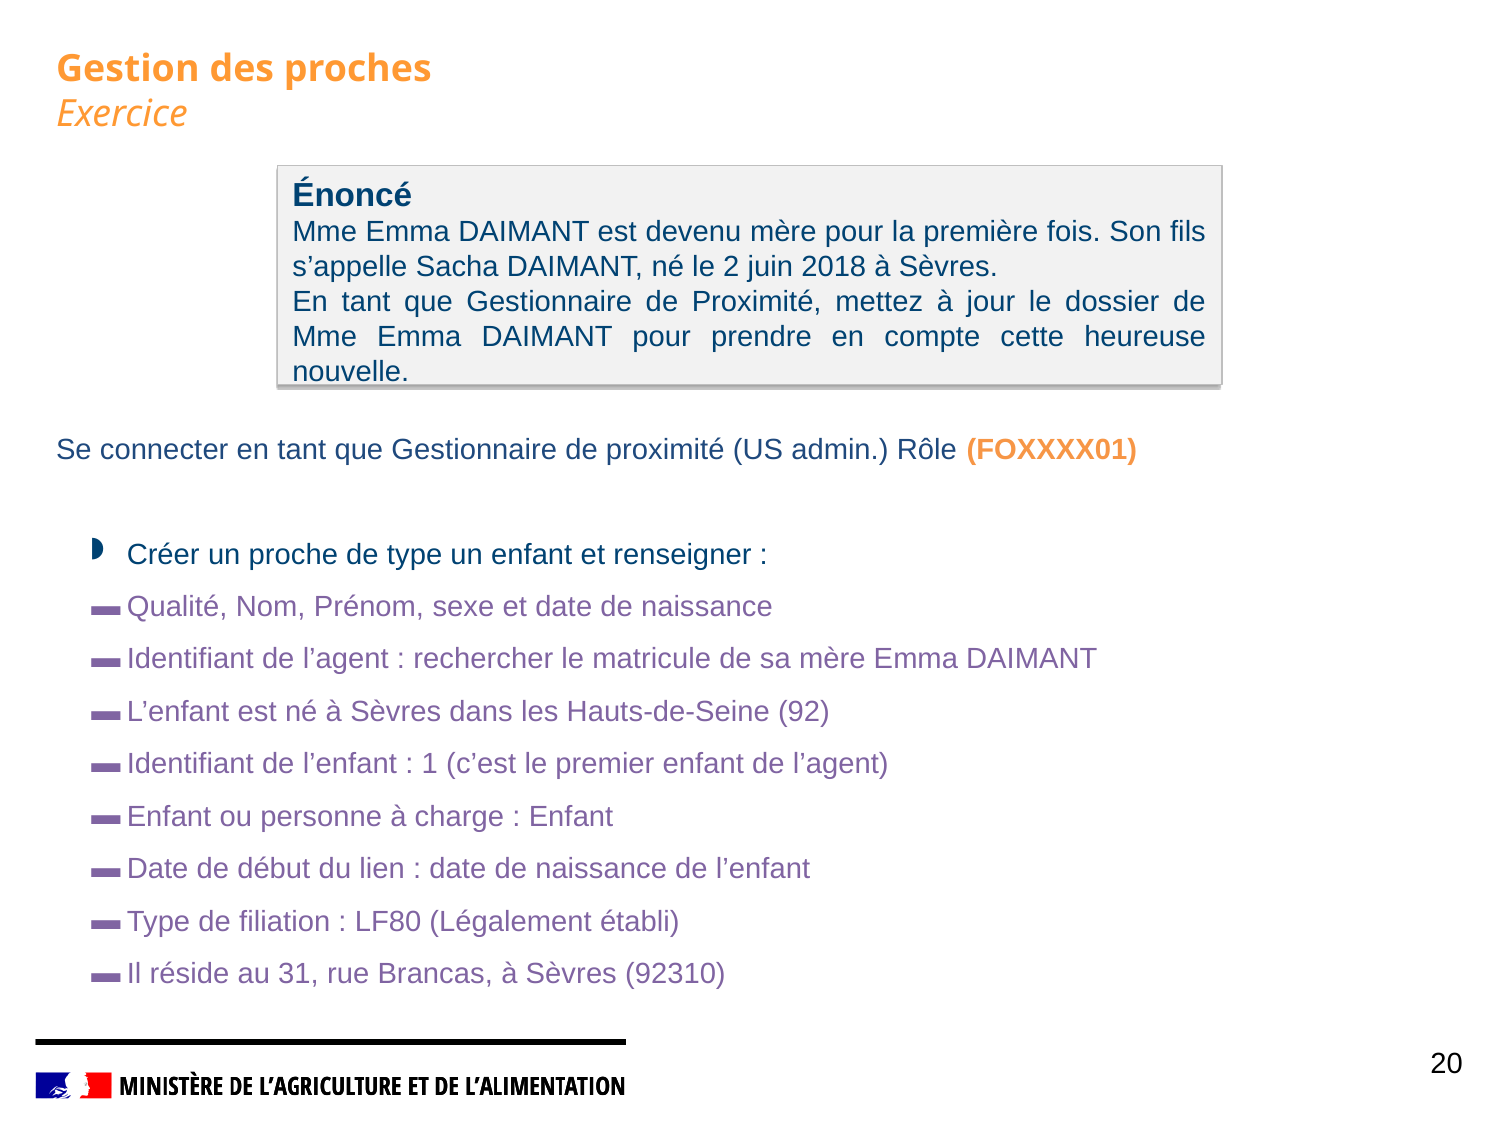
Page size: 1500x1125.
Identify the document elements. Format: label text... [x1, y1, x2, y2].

text_box Se connecter en tant que Gestionnaire de proximité (US admin.) Rôle (FOXXXX01) Créer un proche de type un enfant et renseigner : Qualité, Nom, Prénom, sexe et date de naissance Identifiant de l’agent : rechercher le matricule de sa mère Emma DAIMANT L’enfant est né à Sèvres dans les Hauts-de-Seine (92) Identifiant de l’enfant : 1 (c’est le premier enfant de l’agent) Enfant ou personne à charge : Enfant Date de début du lien : date de naissance de l’enfant Type de filiation : LF80 (Légalement établi) Il réside au 31, rue Brancas, à Sèvres (92310) [41, 180, 1459, 957]
picture [35, 1039, 626, 1099]
text_box Énoncé Mme Emma DAIMANT est devenu mère pour la première fois. Son fils s’appelle Sacha DAIMANT, né le 2 juin 2018 à Sèvres. En tant que Gestionnaire de Proximité, mettez à jour le dossier de Mme Emma DAIMANT pour prendre en compte cette heureuse nouvelle. [277, 165, 1222, 385]
text_box Gestion des proches Exercice [41, 36, 1459, 143]
